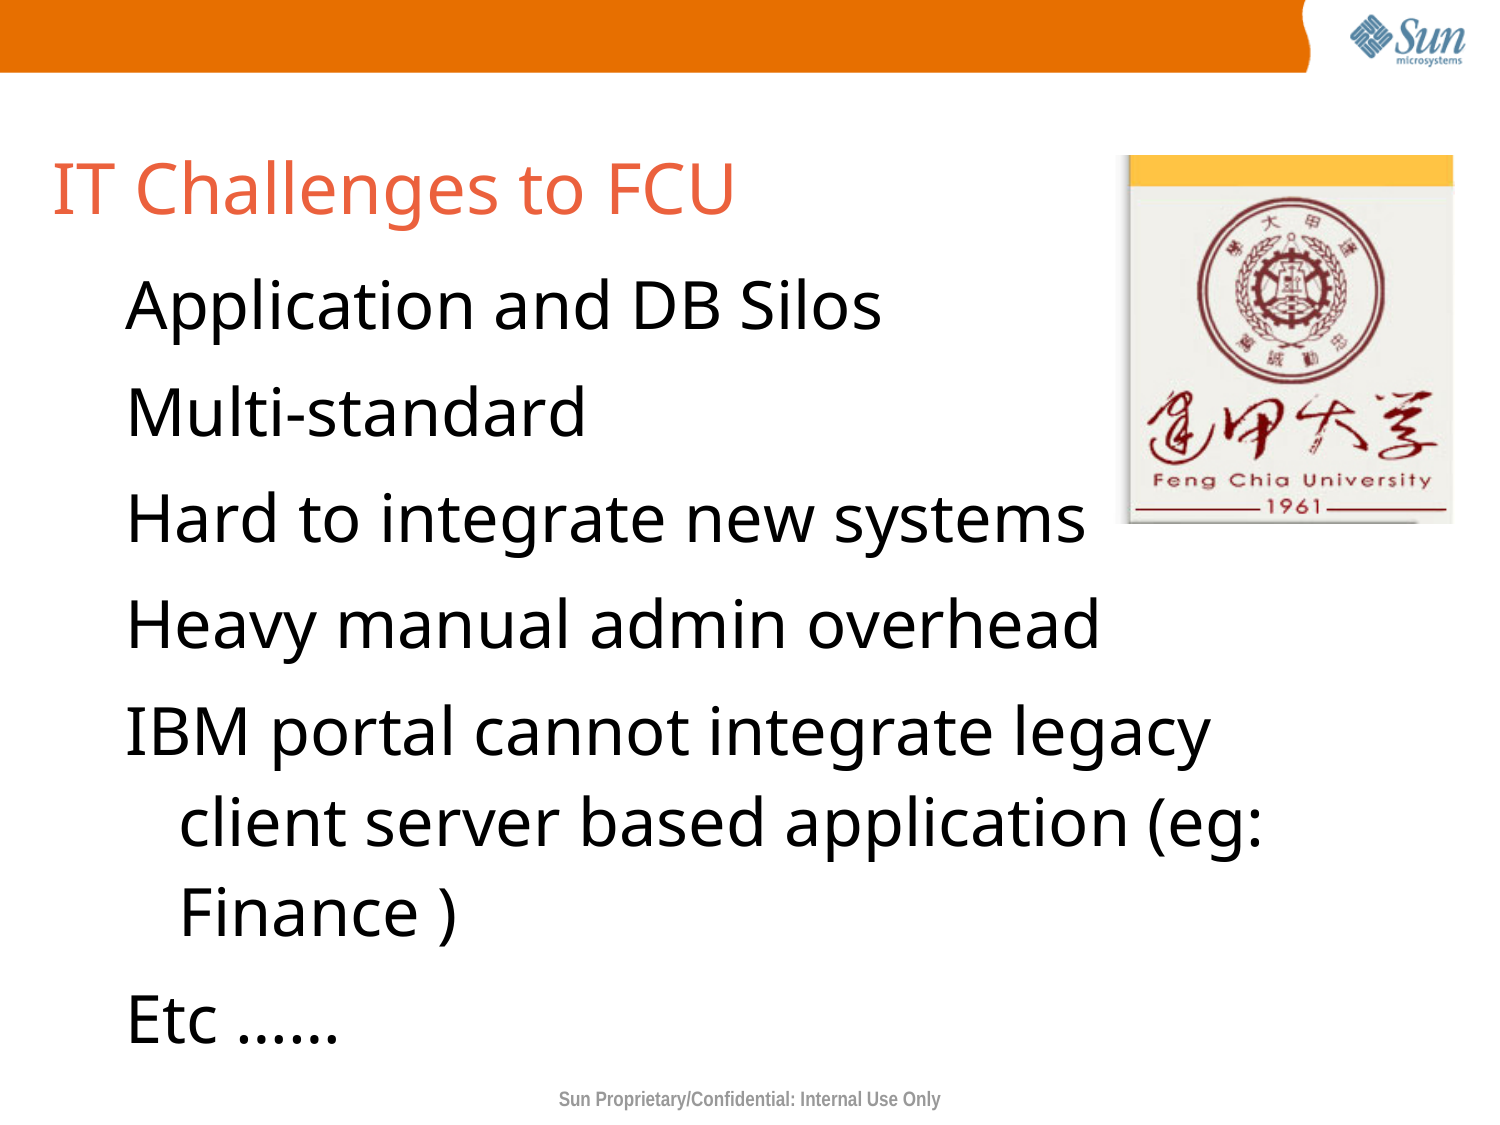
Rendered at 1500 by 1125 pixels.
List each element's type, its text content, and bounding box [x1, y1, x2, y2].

picture [0, 0, 1500, 75]
picture [1101, 155, 1455, 524]
list Application and DB Silos Multi-standard Hard to integrate new systems Heavy manual admin overhead IBM portal cannot integrate legacy client server based application (eg: Finance ) Etc …… [92, 250, 1406, 1069]
title IT Challenges to FCU [37, 131, 1351, 331]
